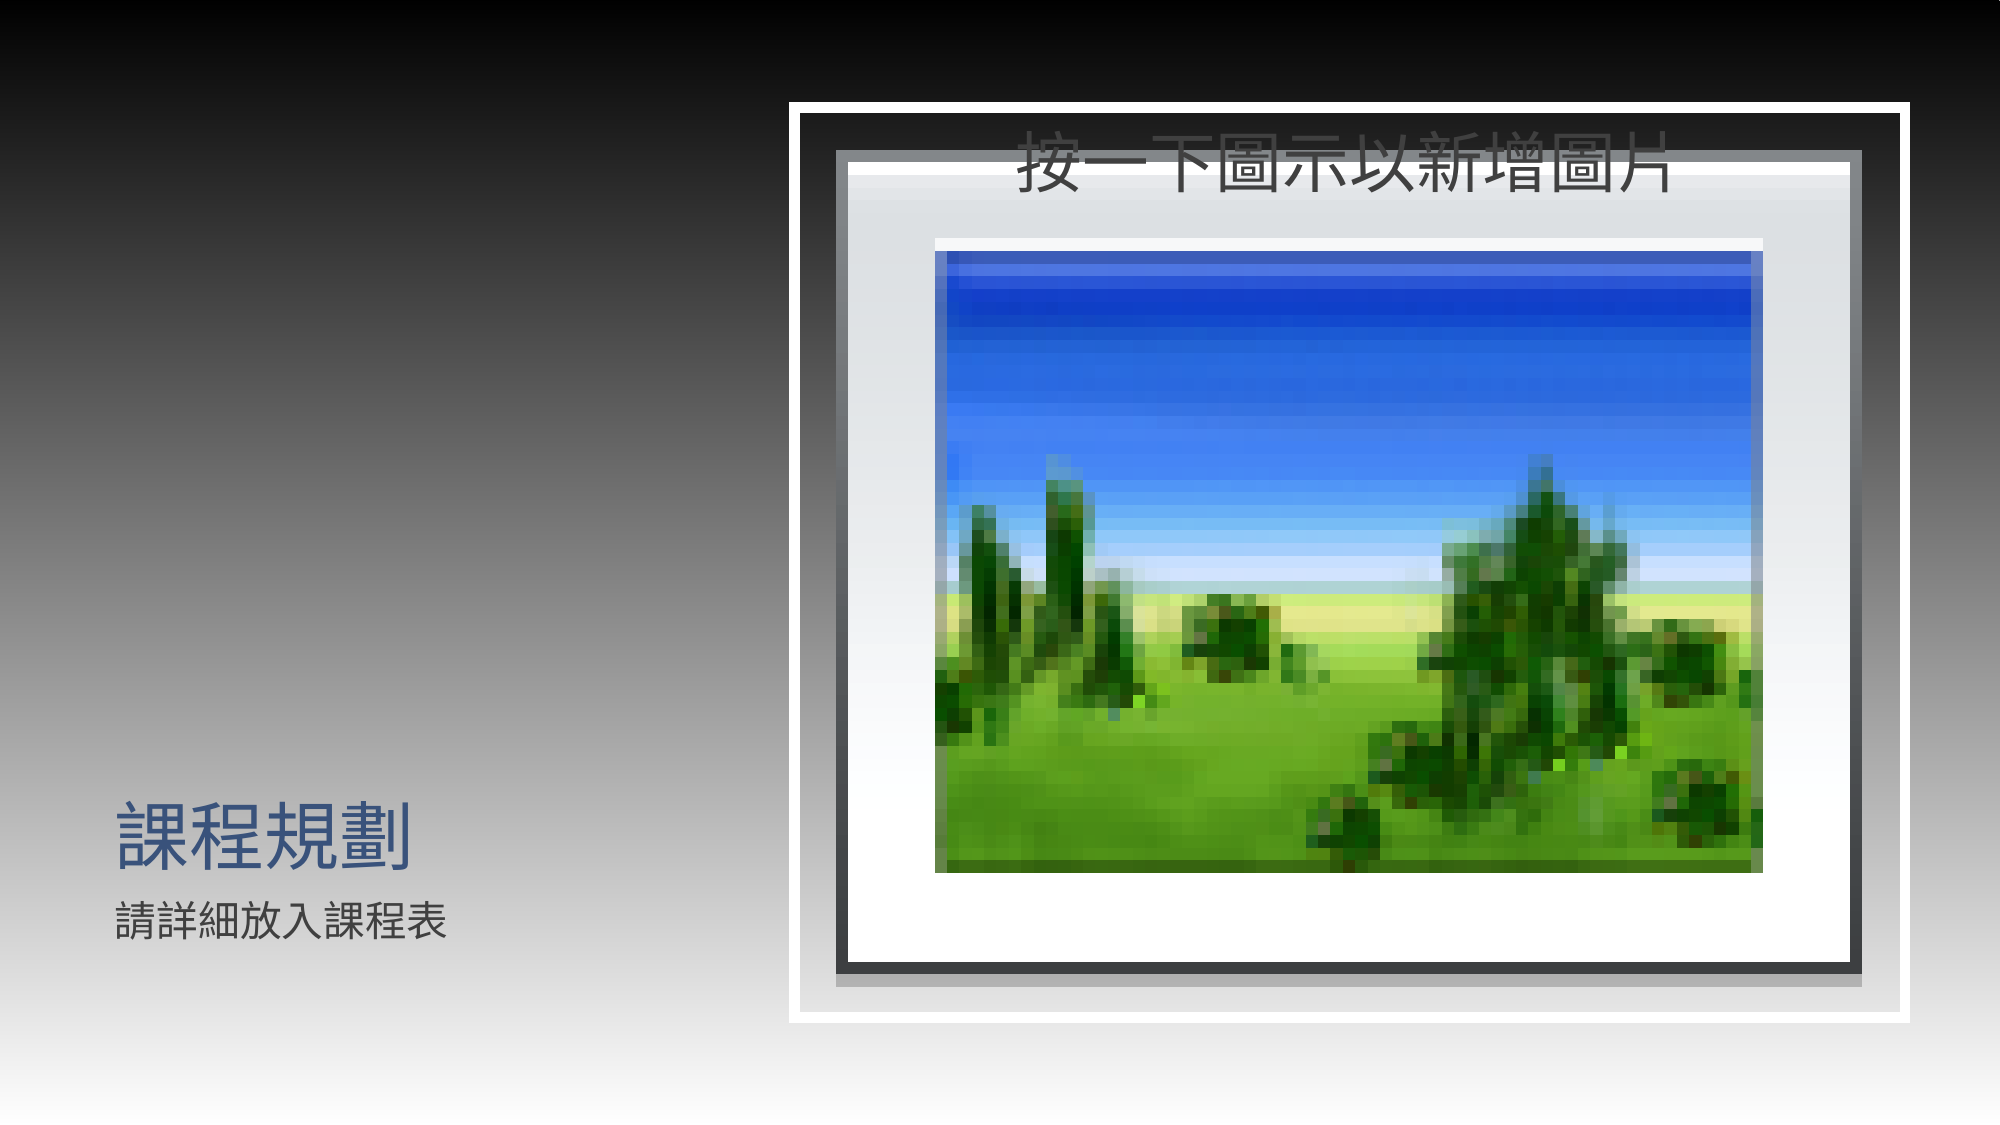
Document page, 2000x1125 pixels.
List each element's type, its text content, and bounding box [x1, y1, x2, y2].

title 課程規劃 [99, 112, 750, 887]
picture [799, 112, 1900, 1013]
list 請詳細放入課程表 [99, 887, 750, 1013]
